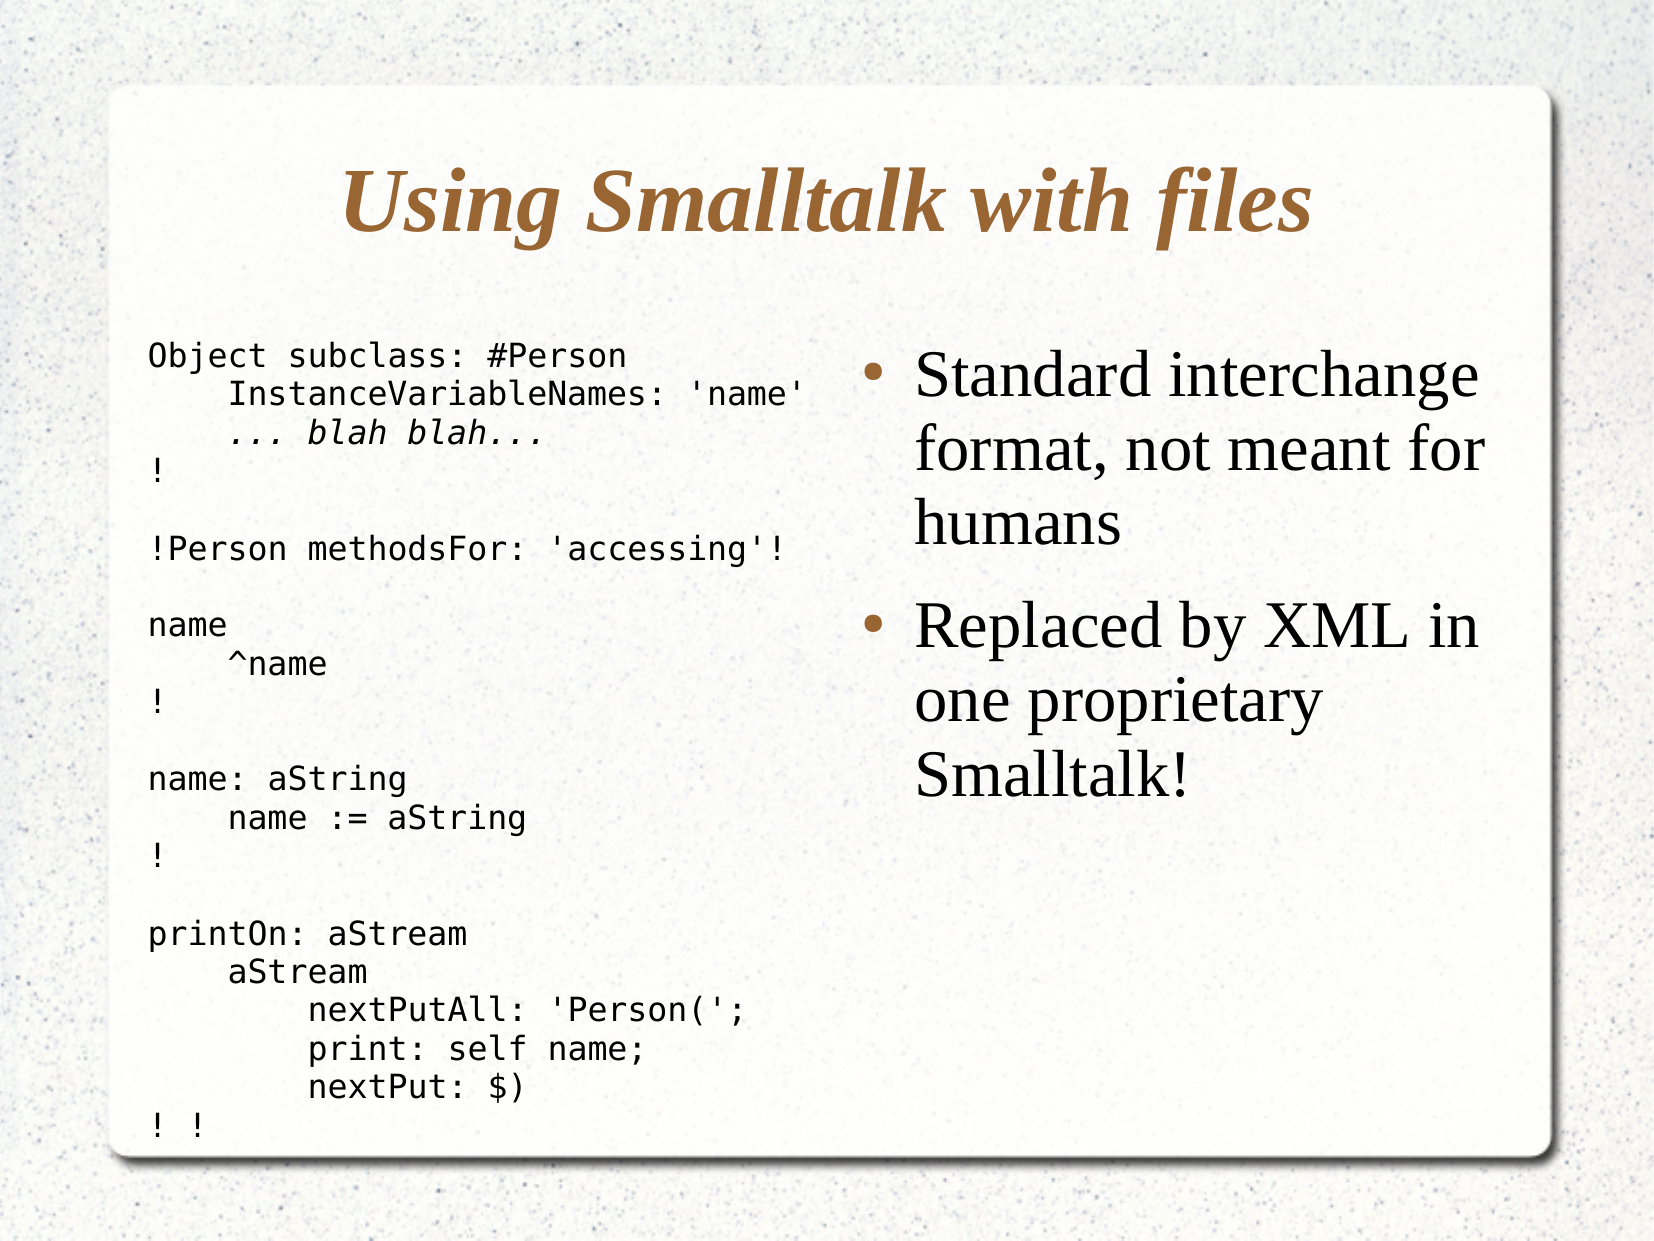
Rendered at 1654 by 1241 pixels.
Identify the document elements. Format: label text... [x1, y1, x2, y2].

picture [0, 0, 1654, 1241]
title Using Smalltalk with files [118, 96, 1536, 304]
list Object subclass: #Person InstanceVariableNames: 'name' ... blah blah... ! !Person methodsFor: 'accessing'! name ^name ! name: aString name := aString ! printOn: aStream aStream nextPutAll: 'Person('; print: self name; nextPut: $) ! ! [147, 336, 811, 1146]
list Standard interchange format, not meant for humans Replaced by XML in one proprietary Smalltalk! [843, 336, 1507, 972]
